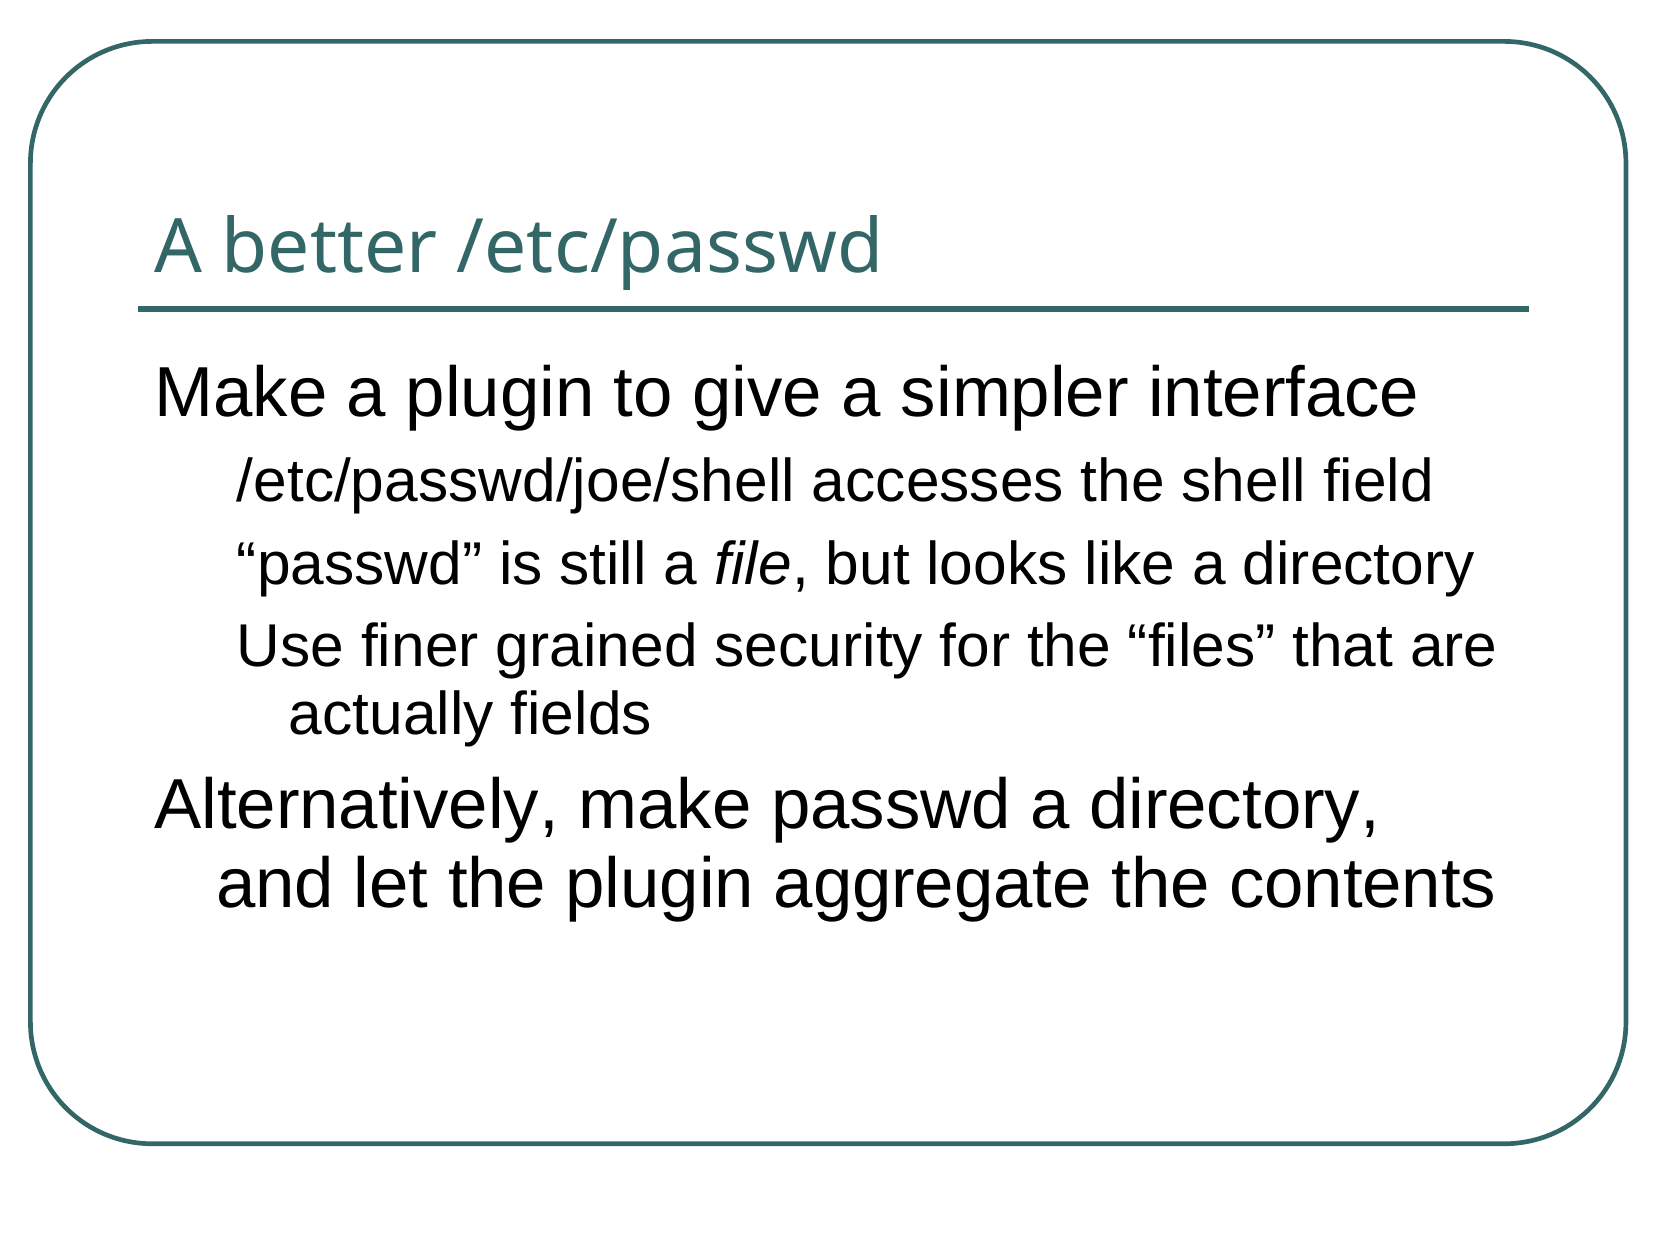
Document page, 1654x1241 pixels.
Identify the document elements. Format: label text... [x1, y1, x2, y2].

title A better /etc/passwd [137, 96, 1530, 304]
list Make a plugin to give a simpler interface /etc/passwd/joe/shell accesses the shell field “passwd” is still a file, but looks like a directory Use finer grained security for the “files” that are actually fields Alternatively, make passwd a directory, and let the plugin aggregate the contents [137, 344, 1530, 1075]
